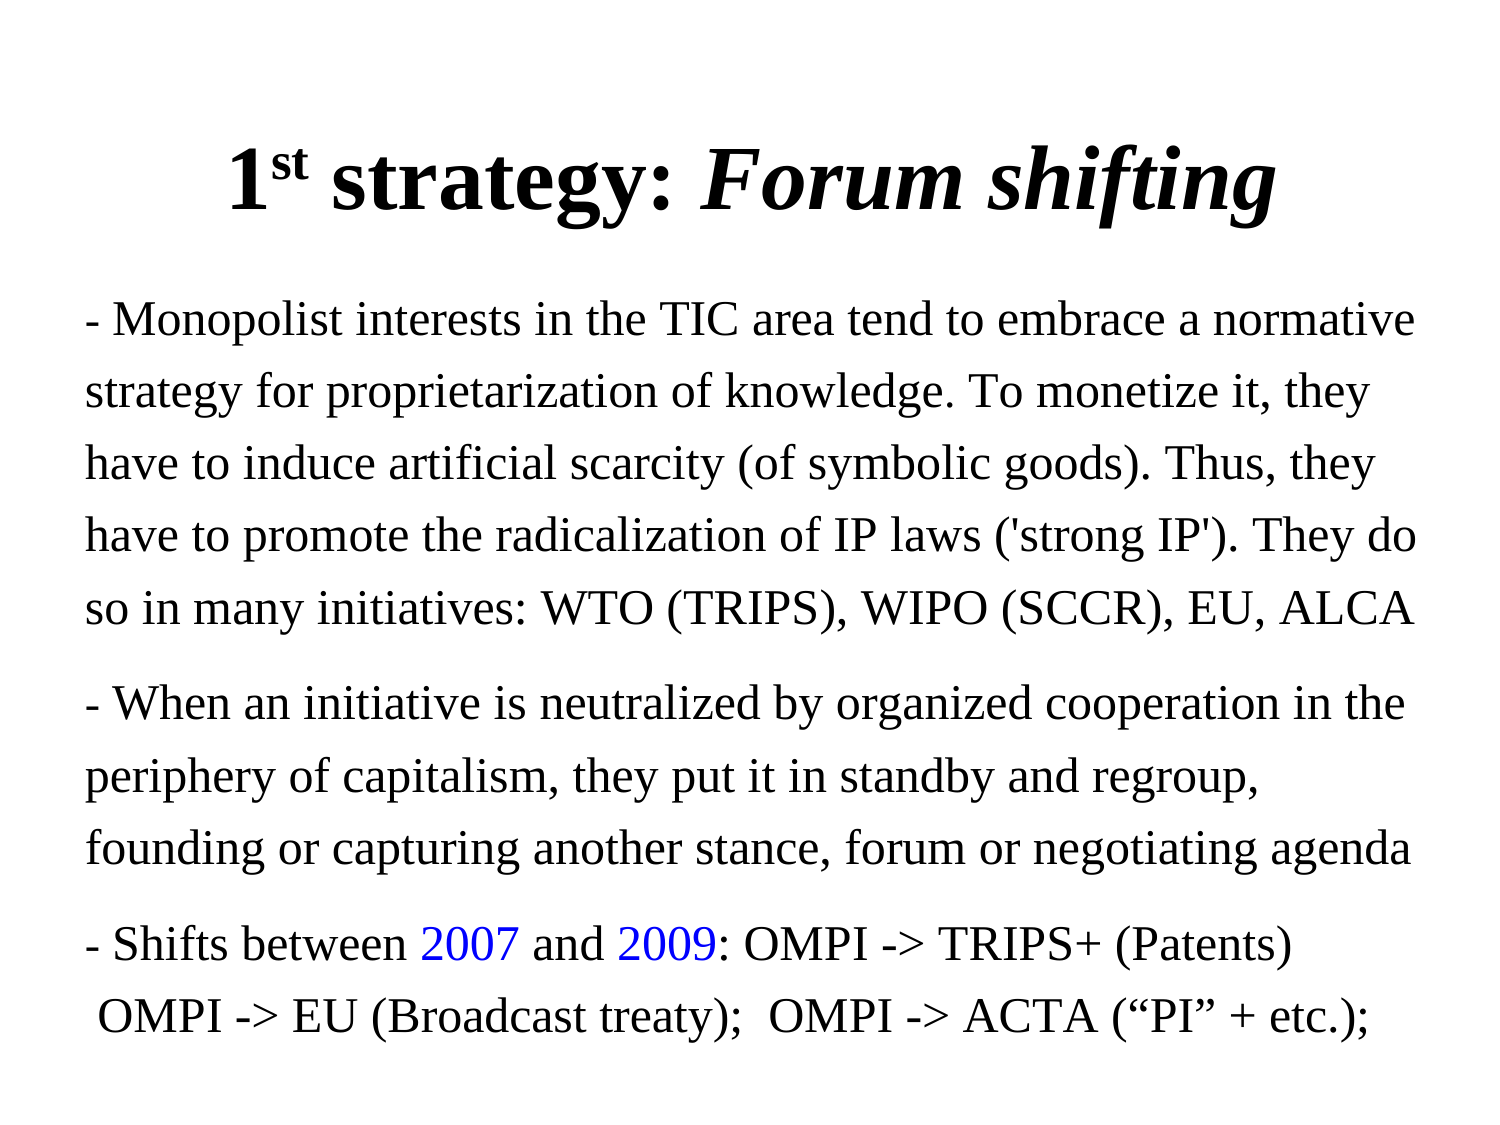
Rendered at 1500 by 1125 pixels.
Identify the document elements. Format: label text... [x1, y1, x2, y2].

text_box - Monopolist interests in the TIC area tend to embrace a normative strategy for proprietarization of knowledge. To monetize it, they have to induce artificial scarcity (of symbolic goods). Thus, they have to promote the radicalization of IP laws ('strong IP'). They do so in many initiatives: WTO (TRIPS), WIPO (SCCR), EU, ALCA - When an initiative is neutralized by organized cooperation in the periphery of capitalism, they put it in standby and regroup, founding or capturing another stance, forum or negotiating agenda - Shifts between 2007 and 2009: OMPI -> TRIPS+ (Patents) OMPI -> EU (Broadcast treaty); OMPI -> ACTA (“PI” + etc.); [69, 266, 1437, 1051]
title 1st strategy: Forum shifting [87, 52, 1416, 307]
